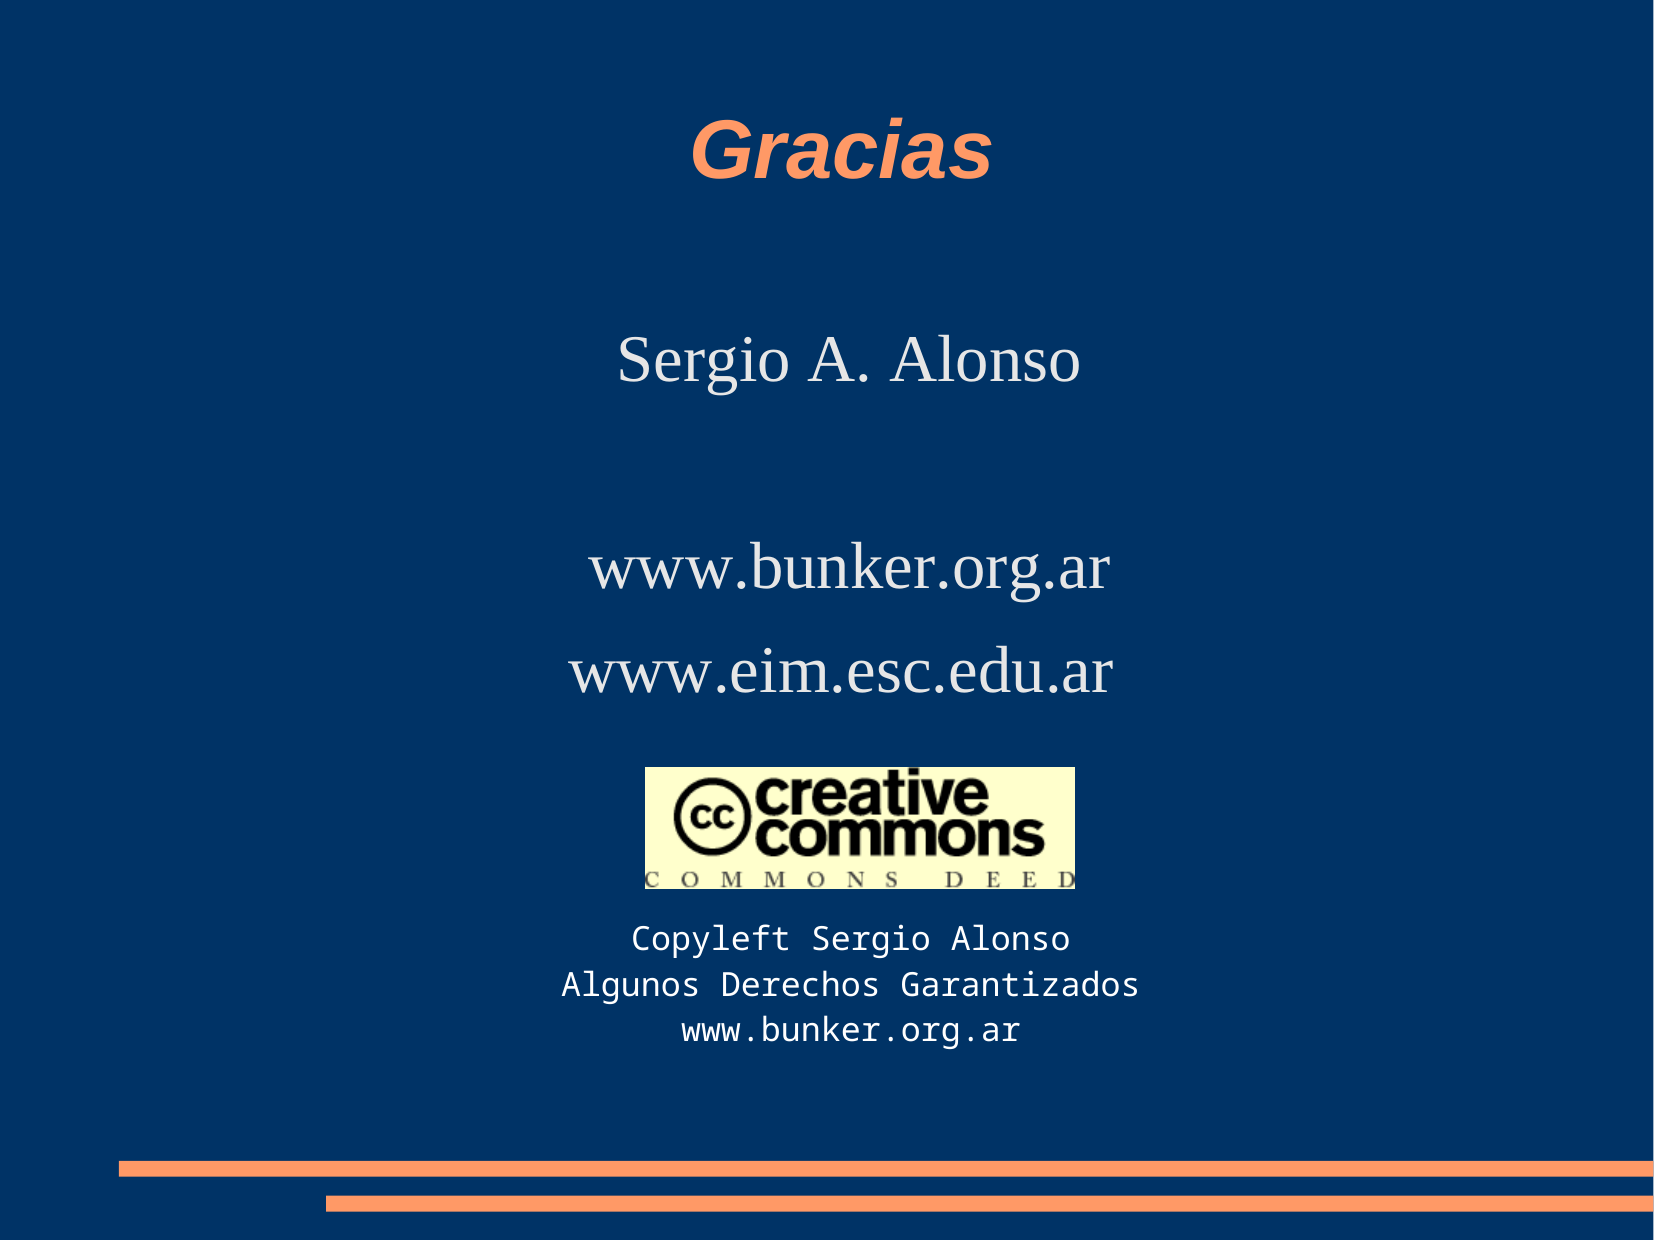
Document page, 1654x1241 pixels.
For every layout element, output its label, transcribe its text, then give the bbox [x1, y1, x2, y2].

title Gracias [121, 46, 1534, 254]
list Sergio A. Alonso www.bunker.org.ar www.eim.esc.edu.ar [121, 322, 1561, 1132]
picture [645, 767, 1075, 889]
text_box Copyleft Sergio Alonso Algunos Derechos Garantizados www.bunker.org.ar [561, 915, 1142, 1063]
